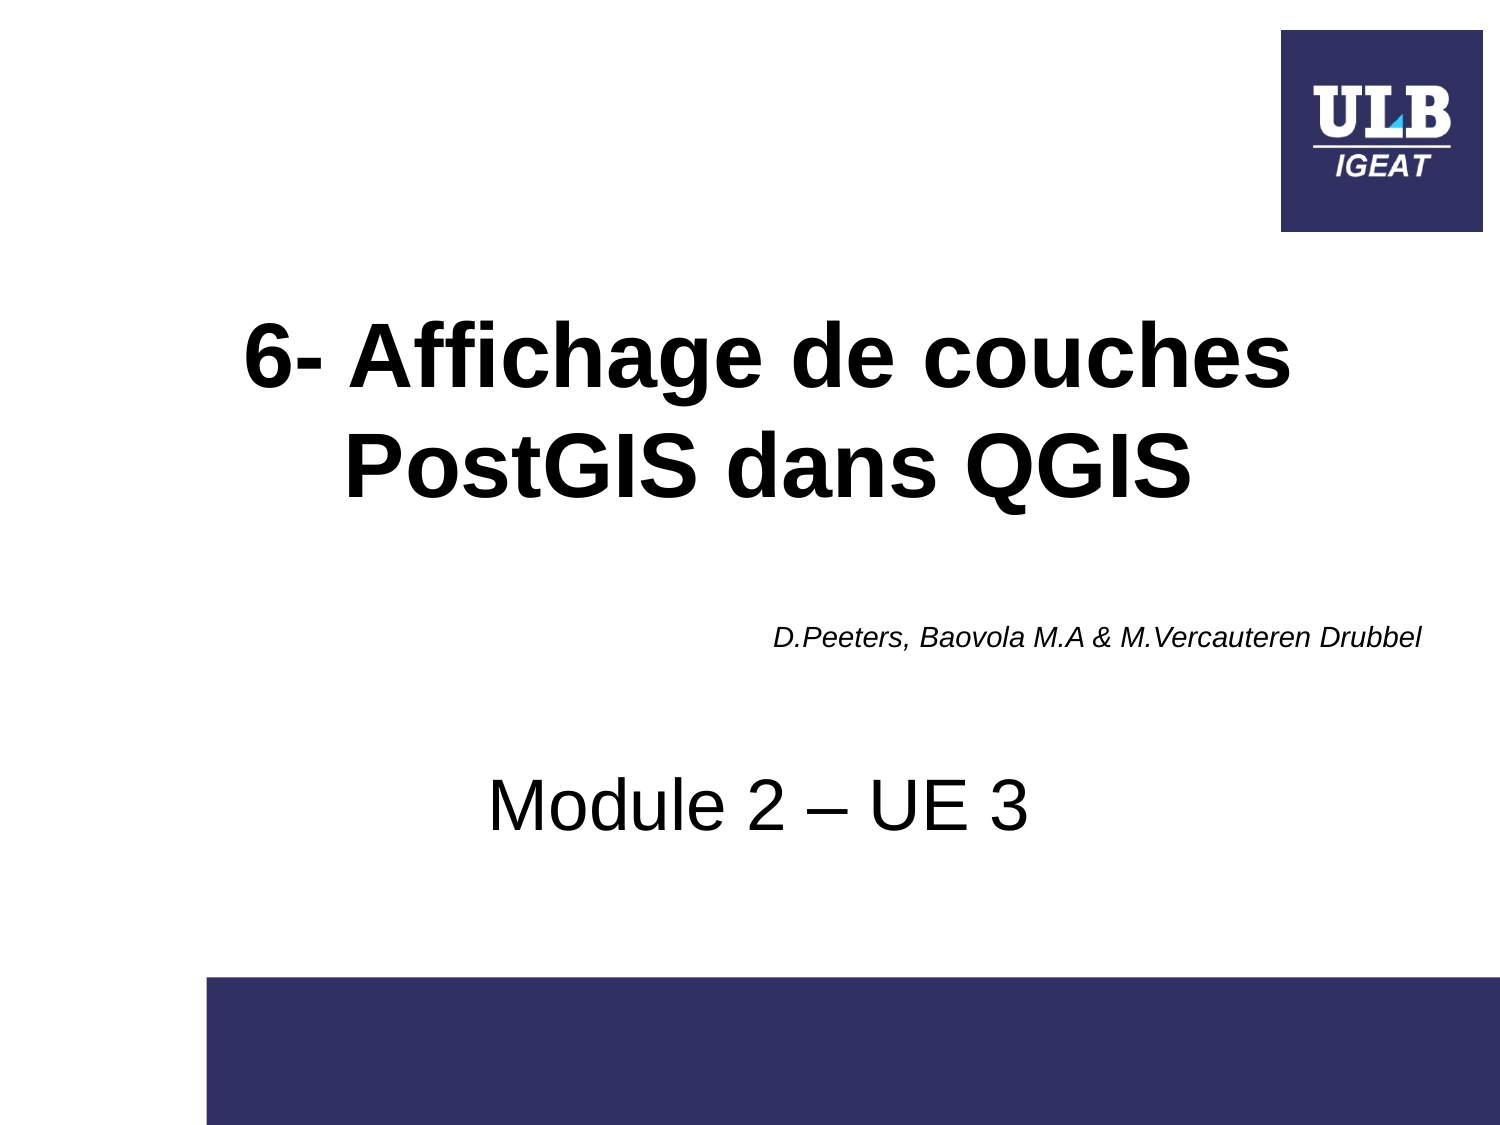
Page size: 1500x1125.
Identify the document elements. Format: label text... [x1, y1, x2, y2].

picture [1281, 30, 1483, 232]
text_box 6- Affichage de couches PostGIS dans QGIS [171, 281, 1367, 532]
text_box Module 2 – UE 3 [403, 669, 1136, 869]
text_box D.Peeters, Baovola M.A & M.Vercauteren Drubbel [181, 603, 1438, 669]
